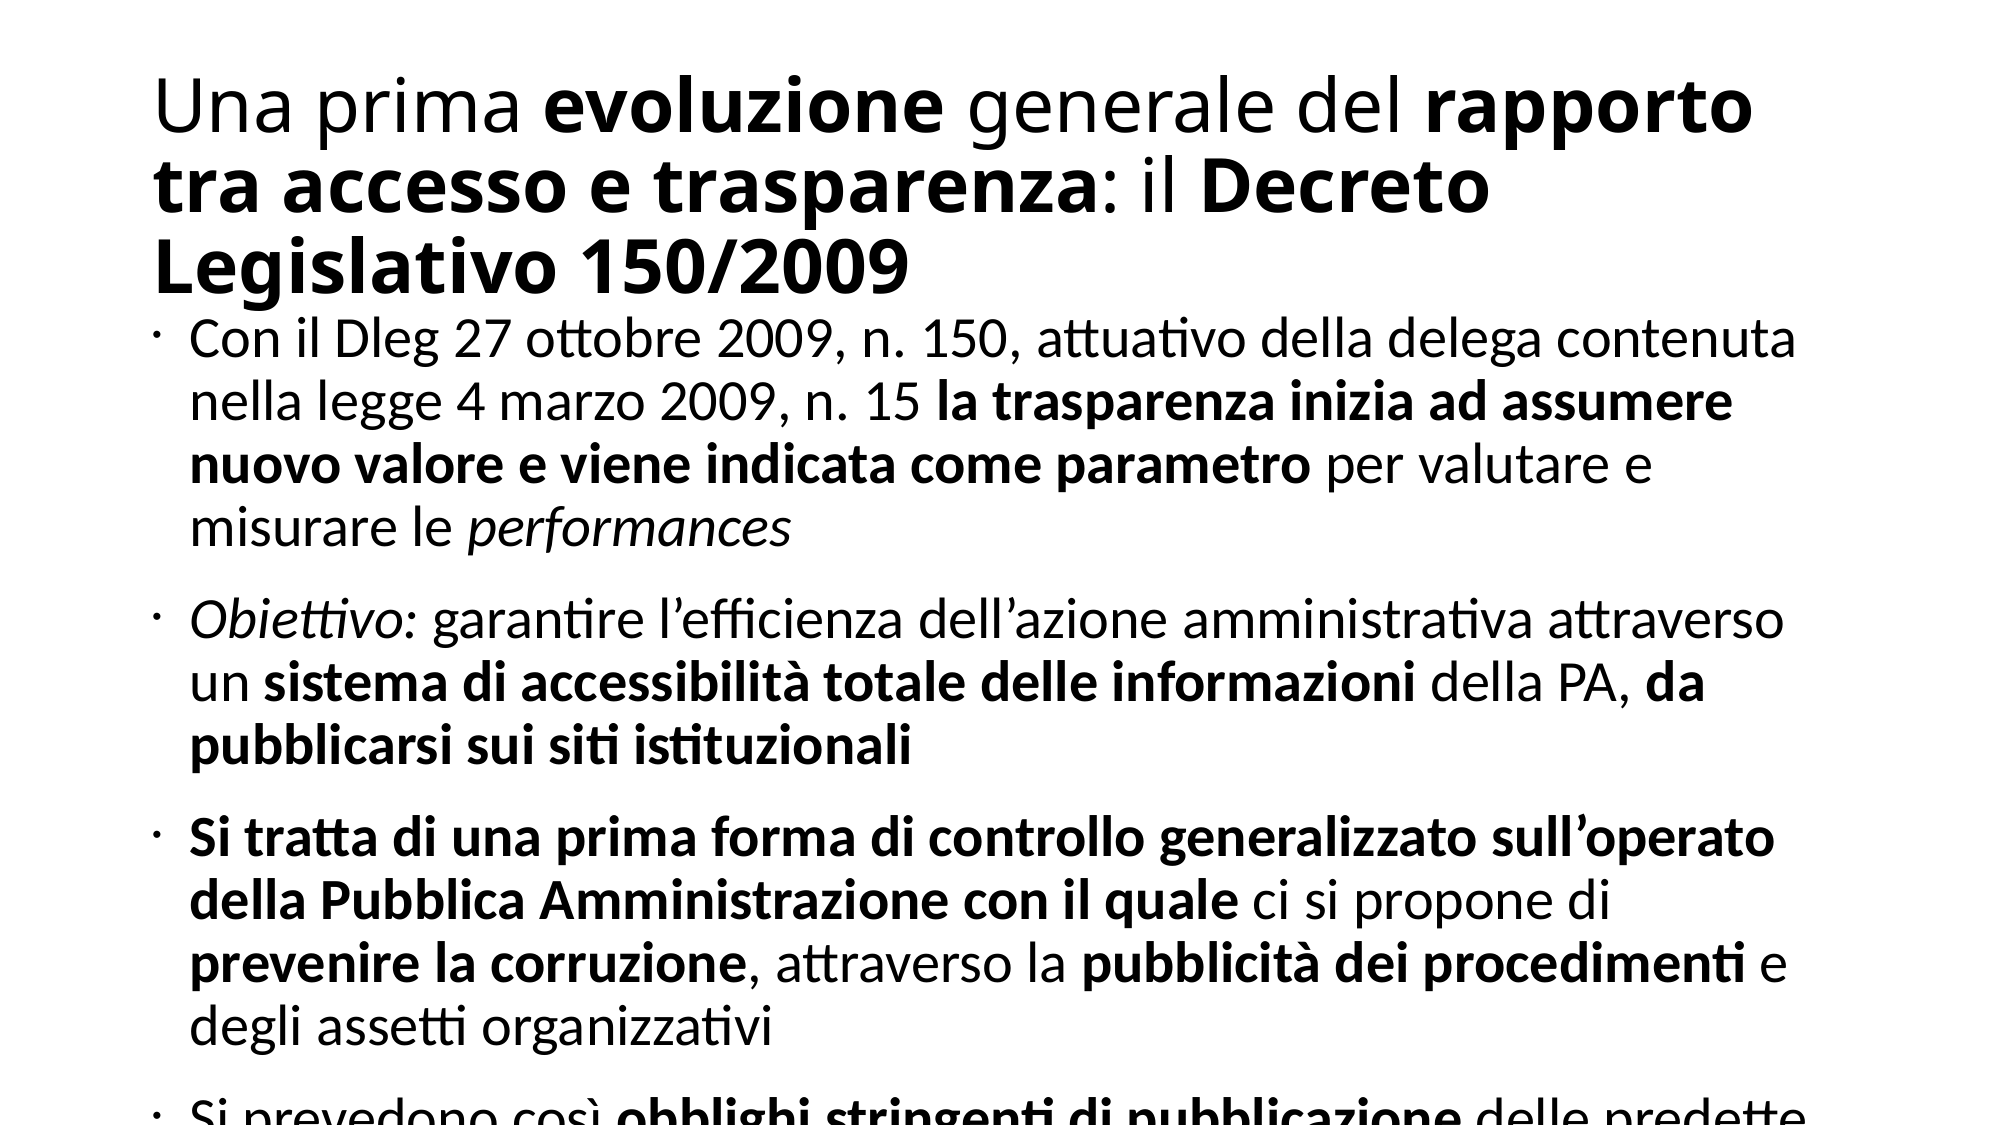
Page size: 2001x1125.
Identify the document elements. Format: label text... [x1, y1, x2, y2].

list Con il Dleg 27 ottobre 2009, n. 150, attuativo della delega contenuta nella legge 4 marzo 2009, n. 15 la trasparenza inizia ad assumere nuovo valore e viene indicata come parametro per valutare e misurare le performances Obiettivo: garantire l’efficienza dell’azione amministrativa attraverso un sistema di accessibilità totale delle informazioni della PA, da pubblicarsi sui siti istituzionali Si tratta di una prima forma di controllo generalizzato sull’operato della Pubblica Amministrazione con il quale ci si propone di prevenire la corruzione, attraverso la pubblicità dei procedimenti e degli assetti organizzativi Si prevedono così obblighi stringenti di pubblicazione delle predette informazioni [137, 299, 1863, 1014]
title Una prima evoluzione generale del rapporto tra accesso e trasparenza: il Decreto Legislativo 150/2009 [137, 59, 1863, 278]
